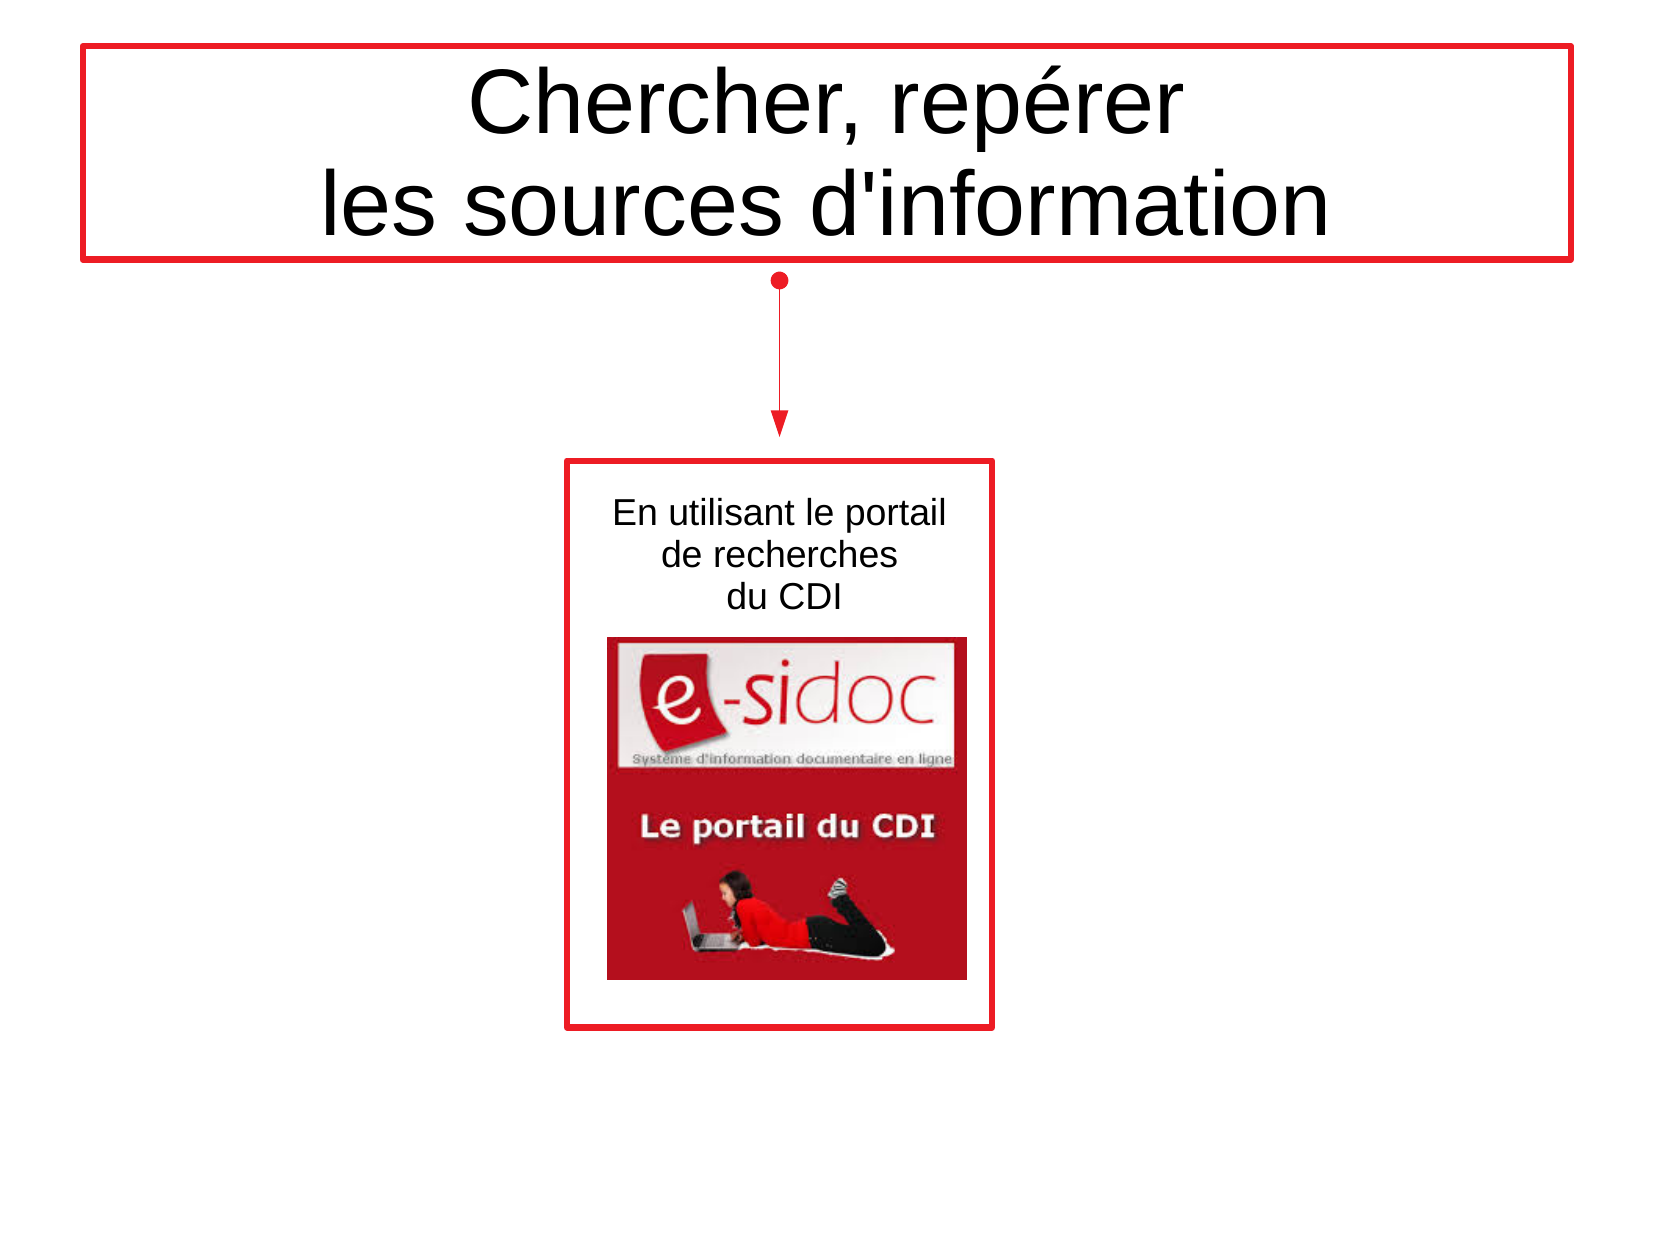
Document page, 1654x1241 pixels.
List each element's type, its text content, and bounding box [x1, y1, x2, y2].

picture [607, 637, 967, 980]
title Chercher, repérer les sources d'information [82, 46, 1571, 260]
text_box En utilisant le portail de recherches du CDI [590, 484, 969, 626]
